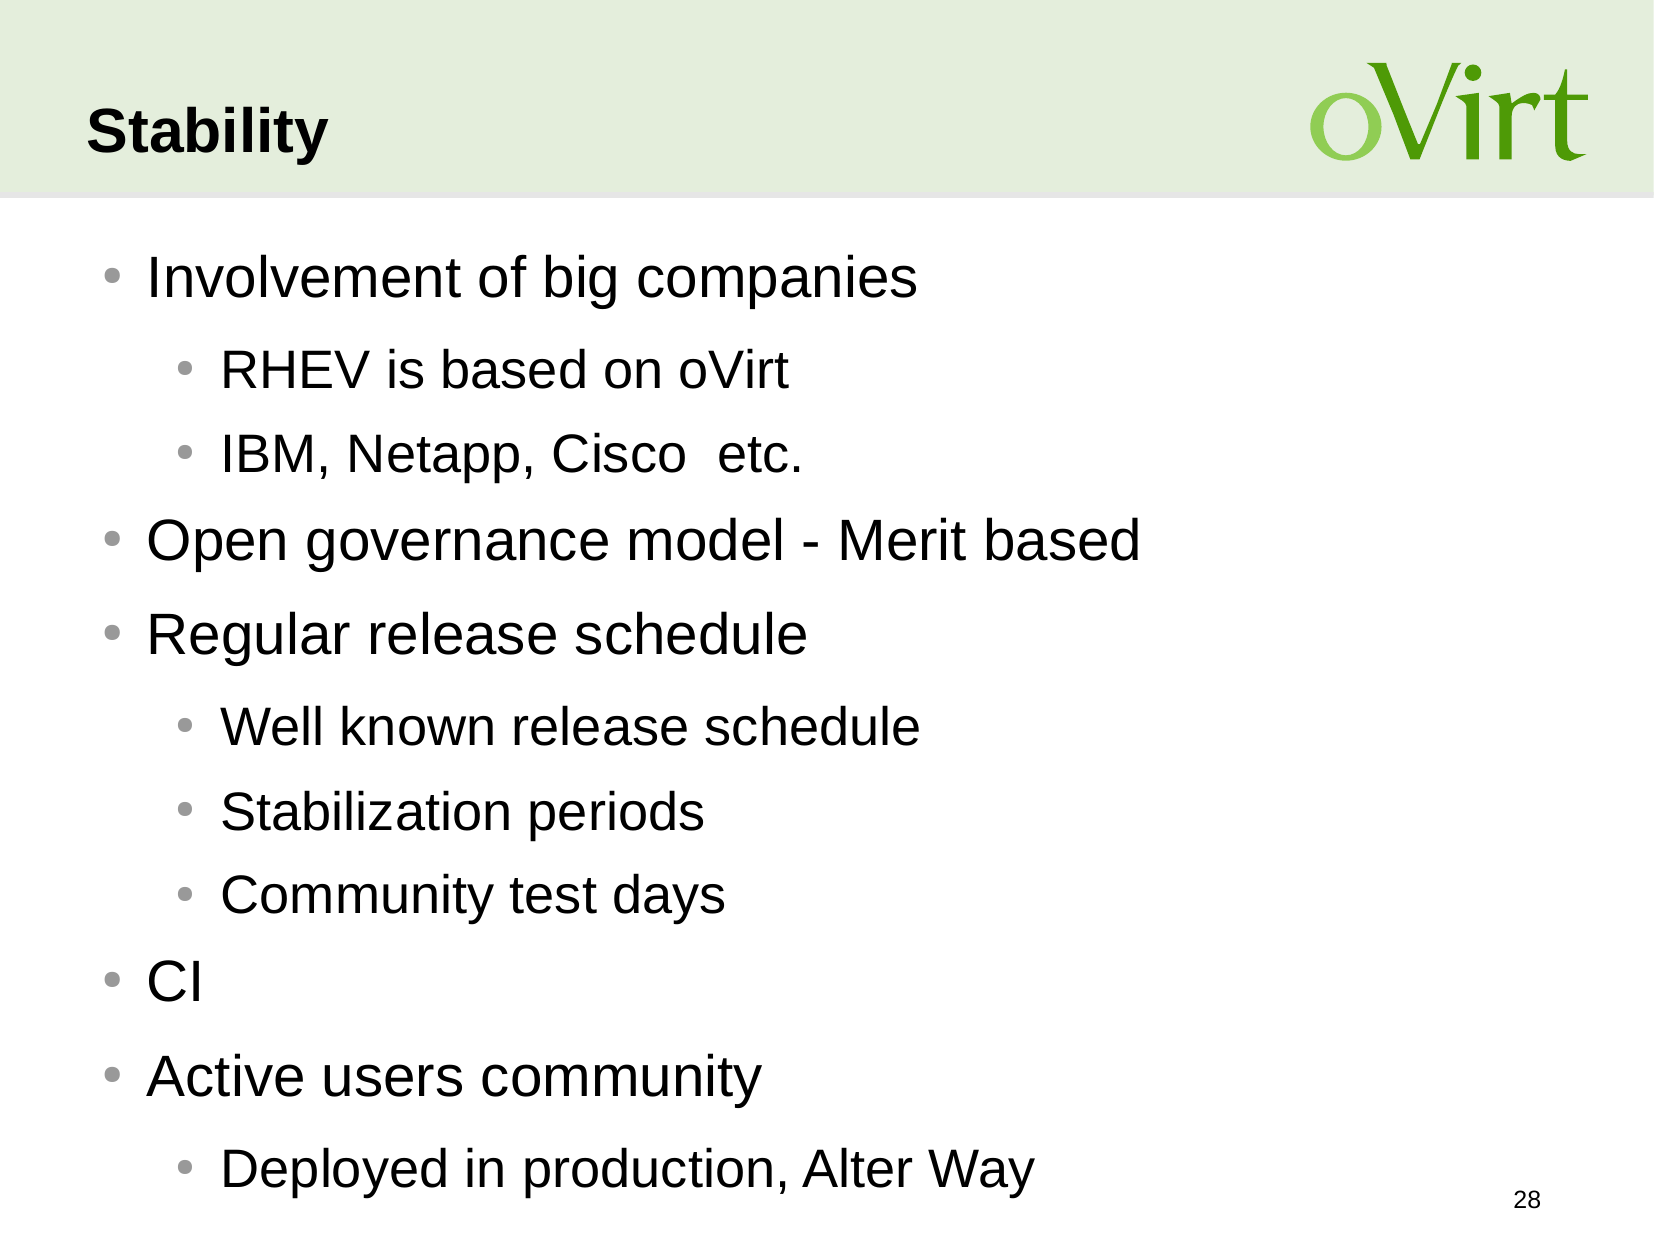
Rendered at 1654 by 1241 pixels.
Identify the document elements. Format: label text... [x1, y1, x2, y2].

list Involvement of big companies RHEV is based on oVirt IBM, Netapp, Cisco etc. Open governance model - Merit based Regular release schedule Well known release schedule Stabilization periods Community test days CI Active users community Deployed in production, Alter Way [86, 244, 1576, 1199]
title Stability [86, 36, 1307, 225]
